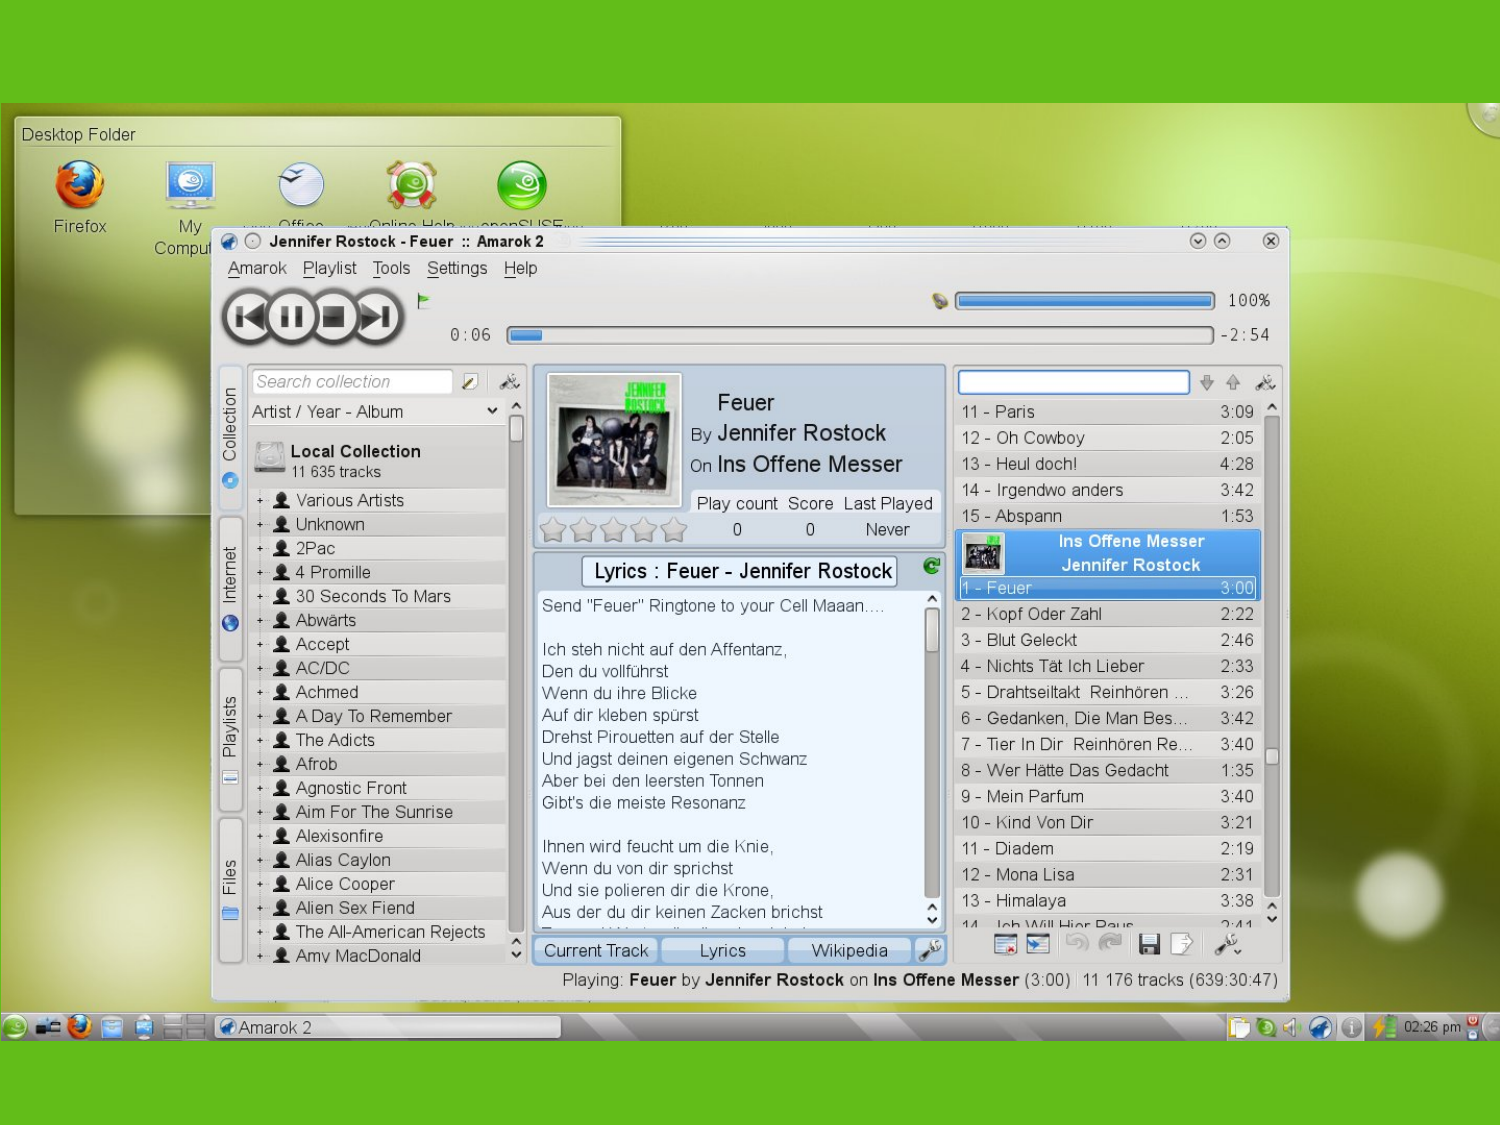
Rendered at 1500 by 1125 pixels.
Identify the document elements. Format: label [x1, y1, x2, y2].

picture [1, 103, 1500, 1041]
